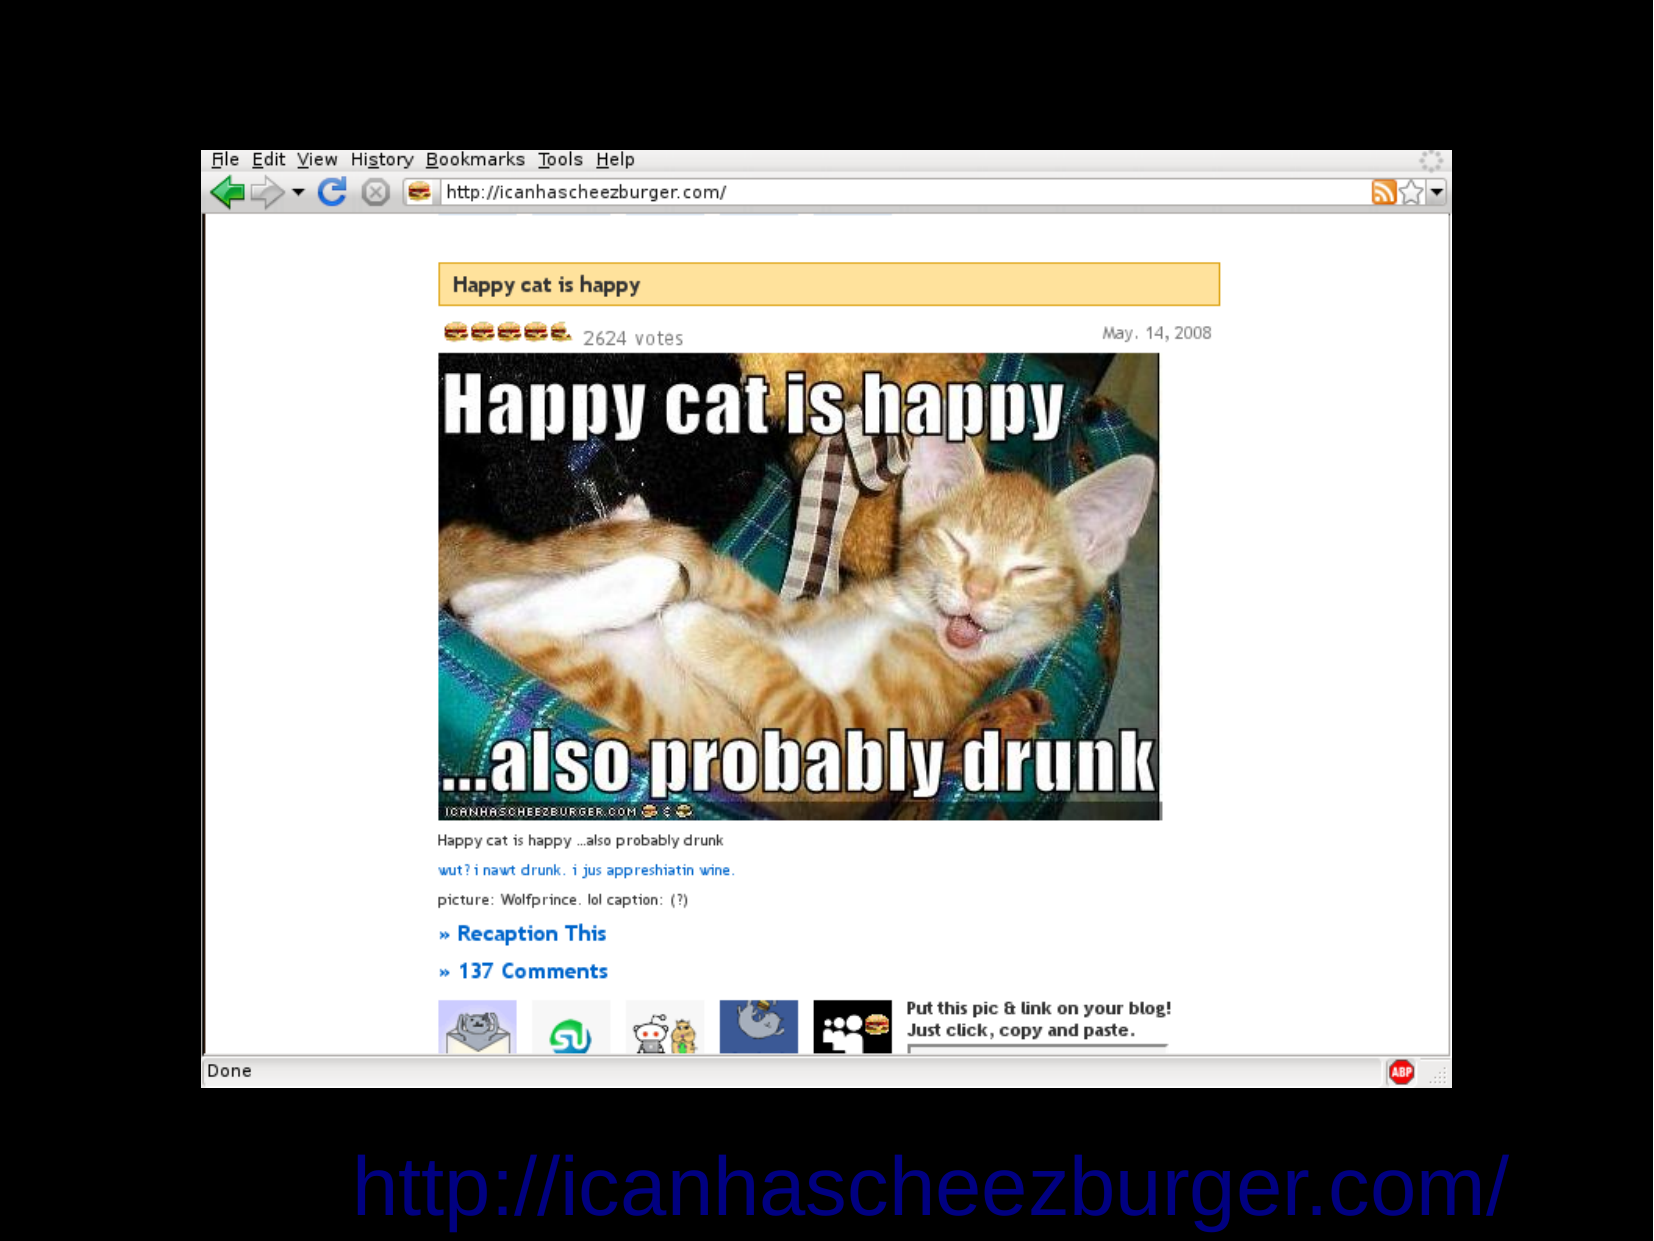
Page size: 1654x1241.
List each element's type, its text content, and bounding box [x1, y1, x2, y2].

text_box http://icanhascheezburger.com/ [337, 1132, 1538, 1241]
picture [201, 150, 1452, 1088]
